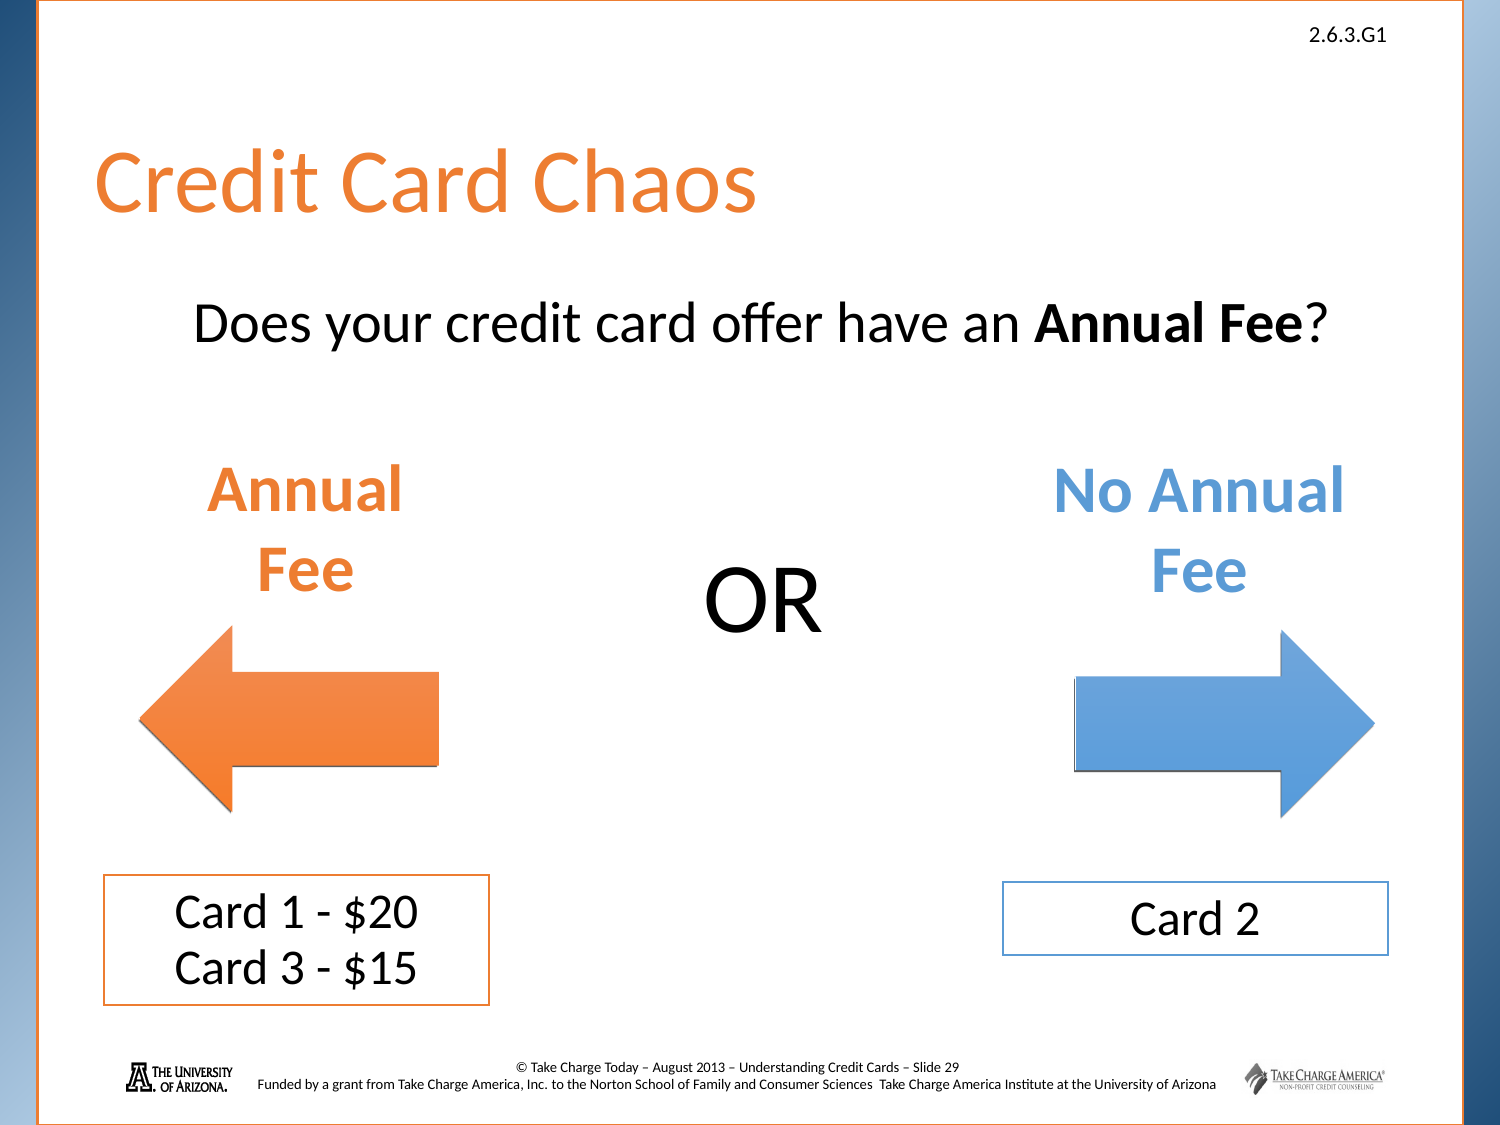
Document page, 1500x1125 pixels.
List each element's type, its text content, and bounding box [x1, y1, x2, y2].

text_box Annual Fee [137, 437, 475, 675]
text_box No Annual Fee [987, 438, 1413, 751]
text_box Card 2 [1003, 882, 1388, 955]
title Credit Card Chaos [74, 12, 1388, 242]
text_box OR [644, 525, 883, 676]
list Does your credit card offer have an Annual Fee? [137, 279, 1388, 1013]
text_box Card 1 - $20 Card 3 - $15 [104, 875, 489, 1006]
text_box [138, 624, 439, 813]
text_box [1074, 629, 1376, 818]
